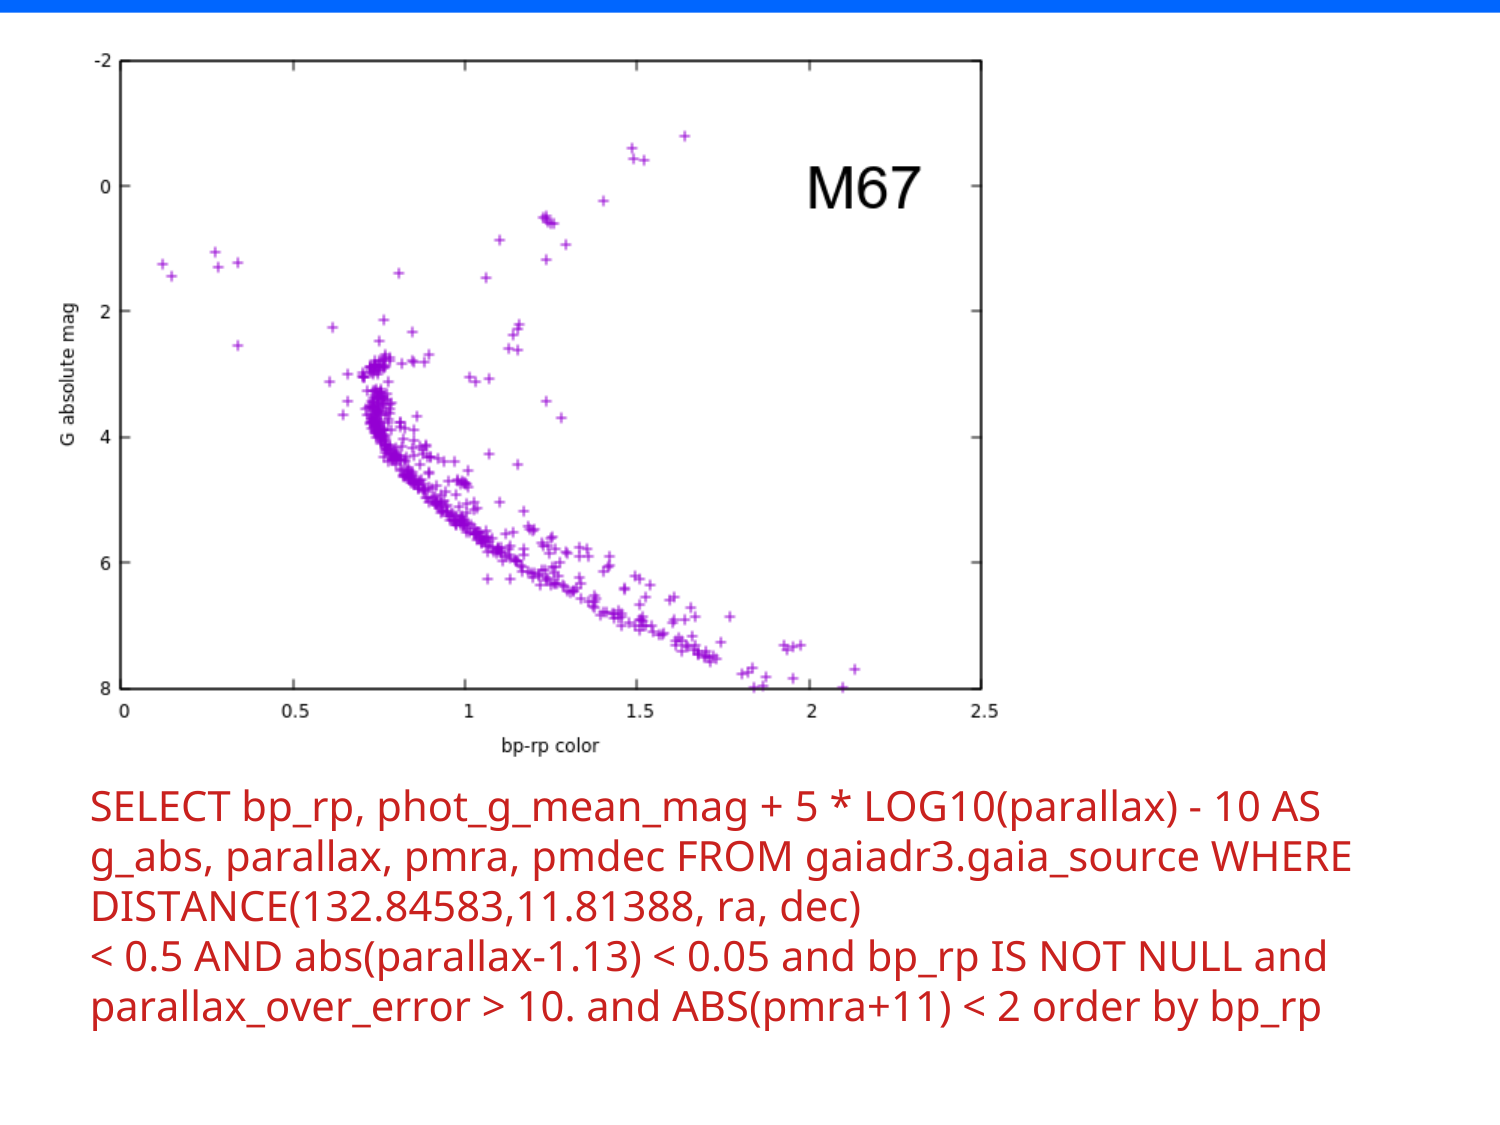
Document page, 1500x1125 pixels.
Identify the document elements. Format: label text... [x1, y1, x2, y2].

text_box SELECT bp_rp, phot_g_mean_mag + 5 * LOG10(parallax) - 10 AS g_abs, parallax, pmra, pmdec FROM gaiadr3.gaia_source WHERE DISTANCE(132.84583,11.81388, ra, dec) < 0.5 AND abs(parallax-1.13) < 0.05 and bp_rp IS NOT NULL and parallax_over_error > 10. and ABS(pmra+11) < 2 order by bp_rp [75, 772, 1463, 1125]
picture [50, 37, 1013, 760]
